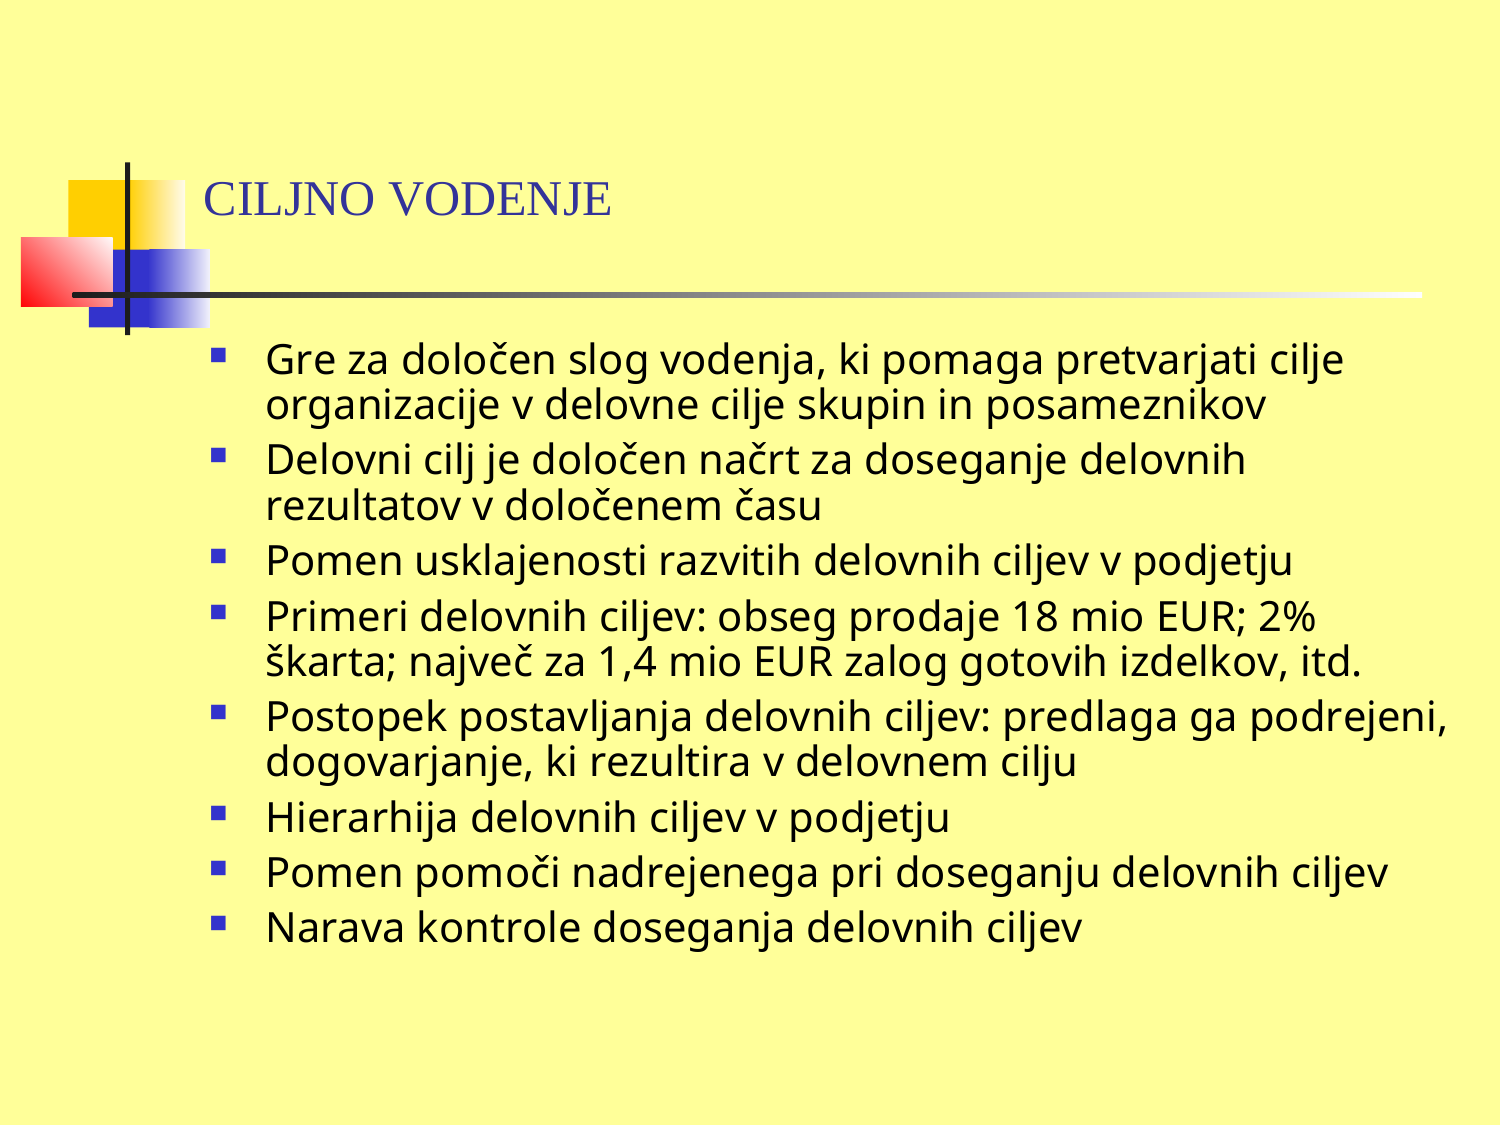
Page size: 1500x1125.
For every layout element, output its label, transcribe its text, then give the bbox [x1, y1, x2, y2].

list Gre za določen slog vodenja, ki pomaga pretvarjati cilje organizacije v delovne cilje skupin in posameznikov Delovni cilj je določen načrt za doseganje delovnih rezultatov v določenem času Pomen usklajenosti razvitih delovnih ciljev v podjetju Primeri delovnih ciljev: obseg prodaje 18 mio EUR; 2% škarta; največ za 1,4 mio EUR zalog gotovih izdelkov, itd. Postopek postavljanja delovnih ciljev: predlaga ga podrejeni, dogovarjanje, ki rezultira v delovnem cilju Hierarhija delovnih ciljev v podjetju Pomen pomoči nadrejenega pri doseganju delovnih ciljev Narava kontrole doseganja delovnih ciljev [193, 331, 1469, 1007]
title CILJNO VODENJE [188, 101, 1468, 289]
